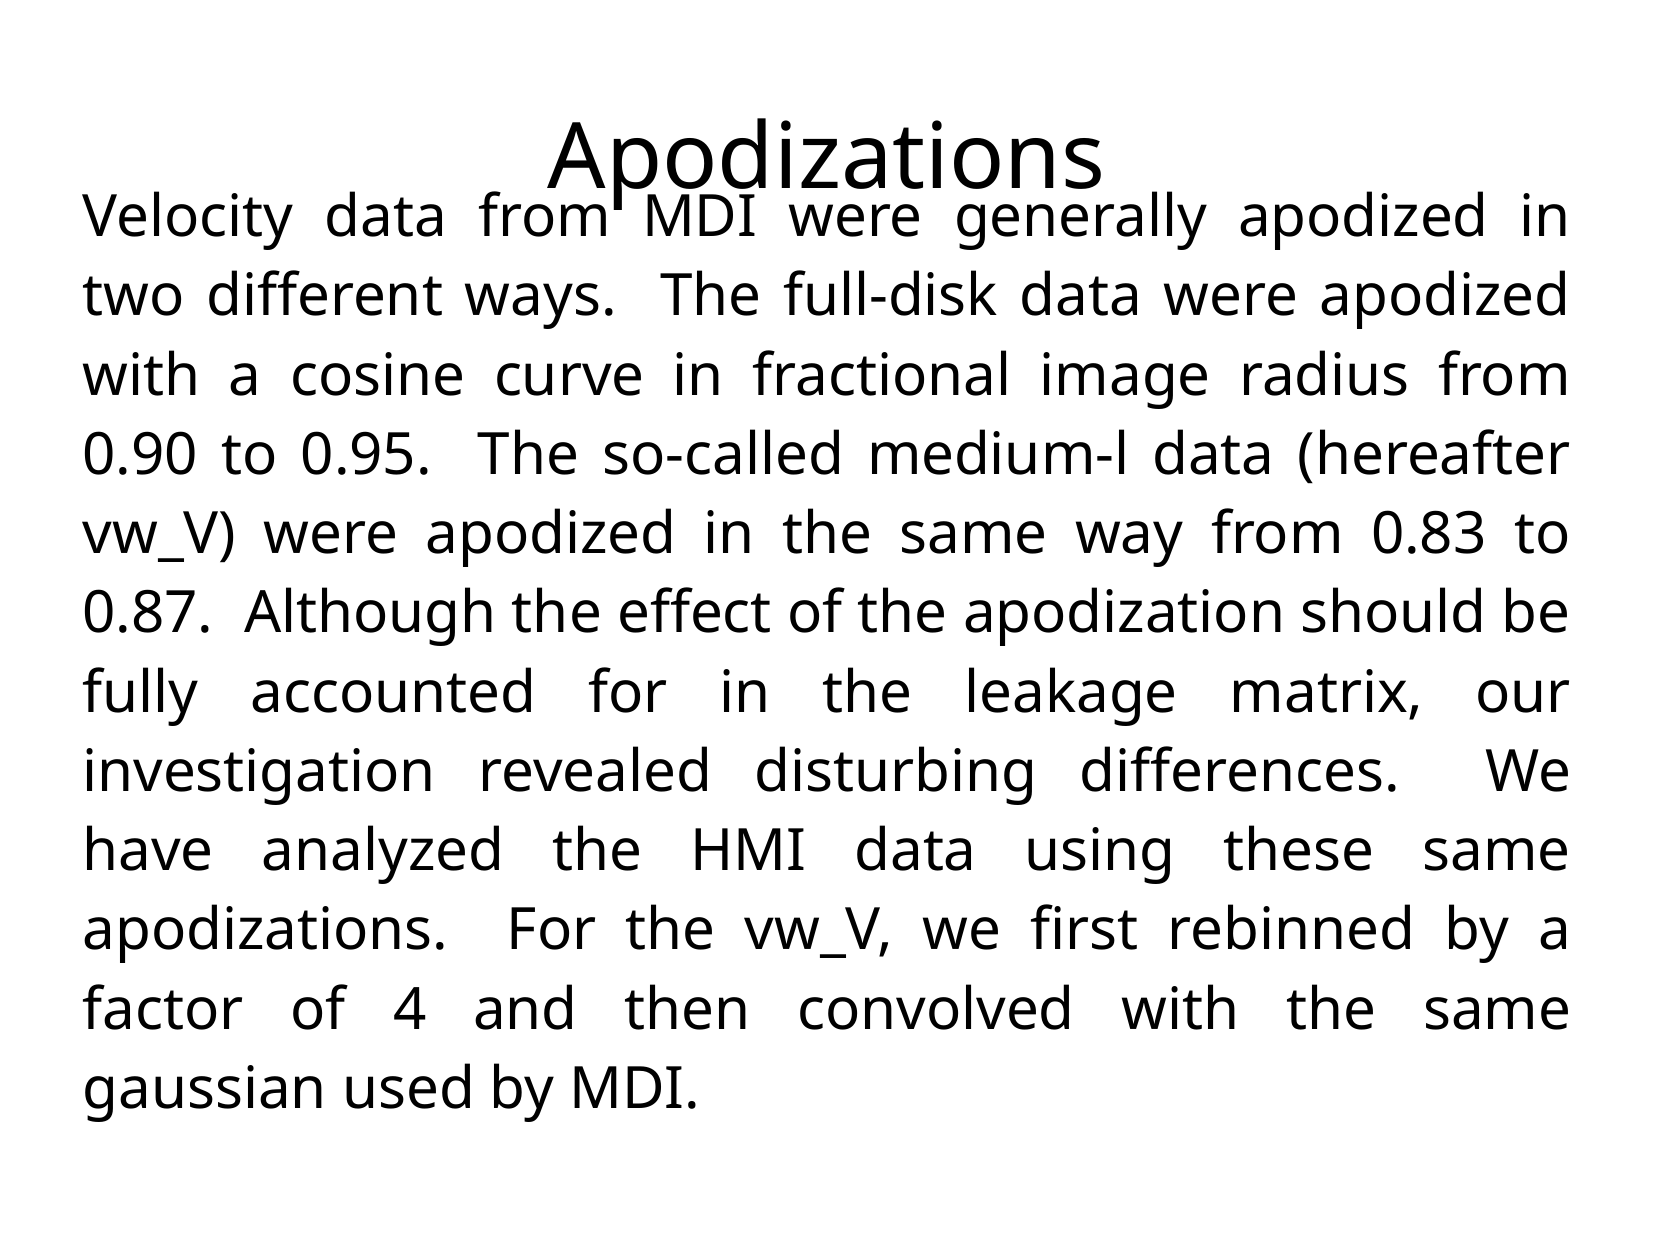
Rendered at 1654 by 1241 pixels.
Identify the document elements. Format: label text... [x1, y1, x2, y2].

subtitle Velocity data from MDI were generally apodized in two different ways. The full-disk data were apodized with a cosine curve in fractional image radius from 0.90 to 0.95. The so-called medium-l data (hereafter vw_V) were apodized in the same way from 0.83 to 0.87. Although the effect of the apodization should be fully accounted for in the leakage matrix, our investigation revealed disturbing differences. We have analyzed the HMI data using these same apodizations. For the vw_V, we first rebinned by a factor of 4 and then convolved with the same gaussian used by MDI. [82, 260, 1571, 1039]
title Apodizations [82, 49, 1571, 257]
